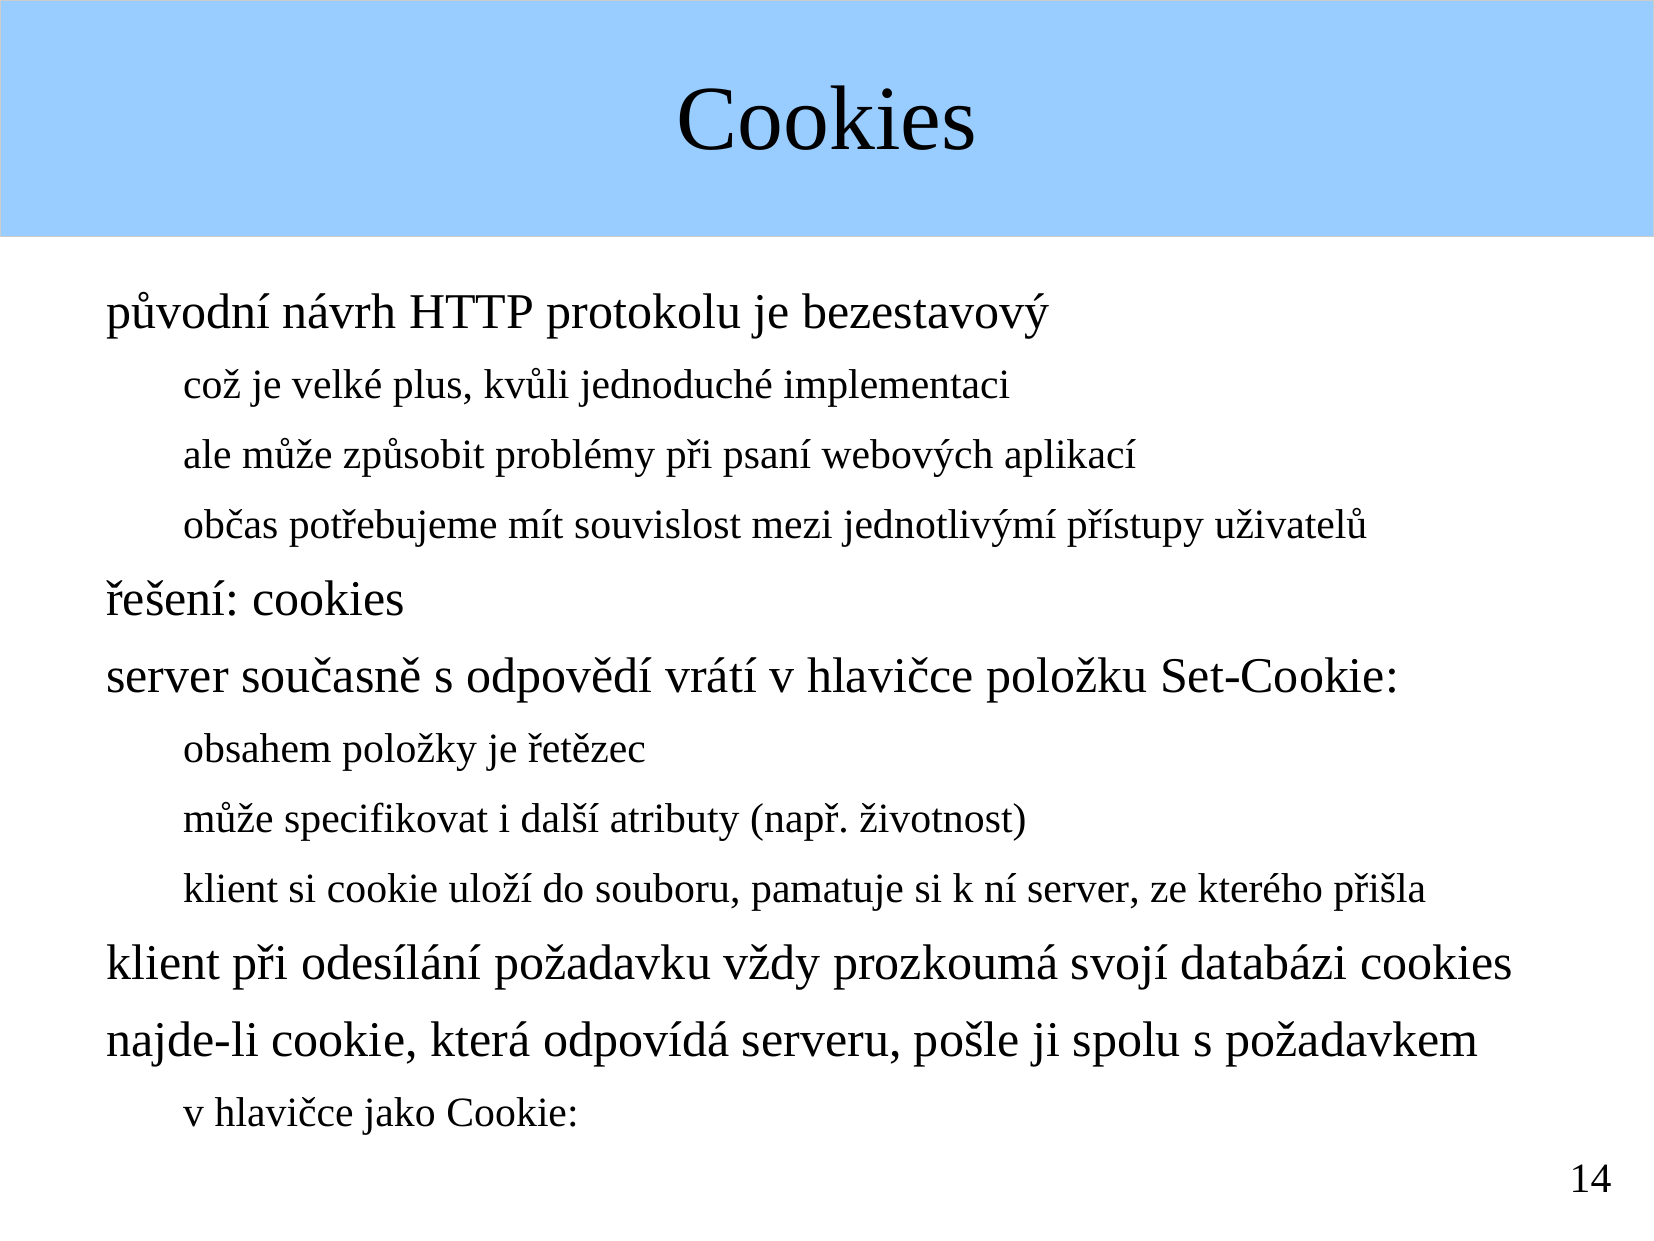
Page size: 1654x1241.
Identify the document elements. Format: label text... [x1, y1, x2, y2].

list původní návrh HTTP protokolu je bezestavový což je velké plus, kvůli jednoduché implementaci ale může způsobit problémy při psaní webových aplikací občas potřebujeme mít souvislost mezi jednotlivýmí přístupy uživatelů řešení: cookies server současně s odpovědí vrátí v hlavičce položku Set-Cookie: obsahem položky je řetězec může specifikovat i další atributy (např. životnost) klient si cookie uloží do souboru, pamatuje si k ní server, ze kterého přišla klient při odesílání požadavku vždy prozkoumá svojí databázi cookies najde-li cookie, která odpovídá serveru, pošle ji spolu s požadavkem v hlavičce jako Cookie: [88, 284, 1565, 1192]
title Cookies [0, 0, 1654, 237]
